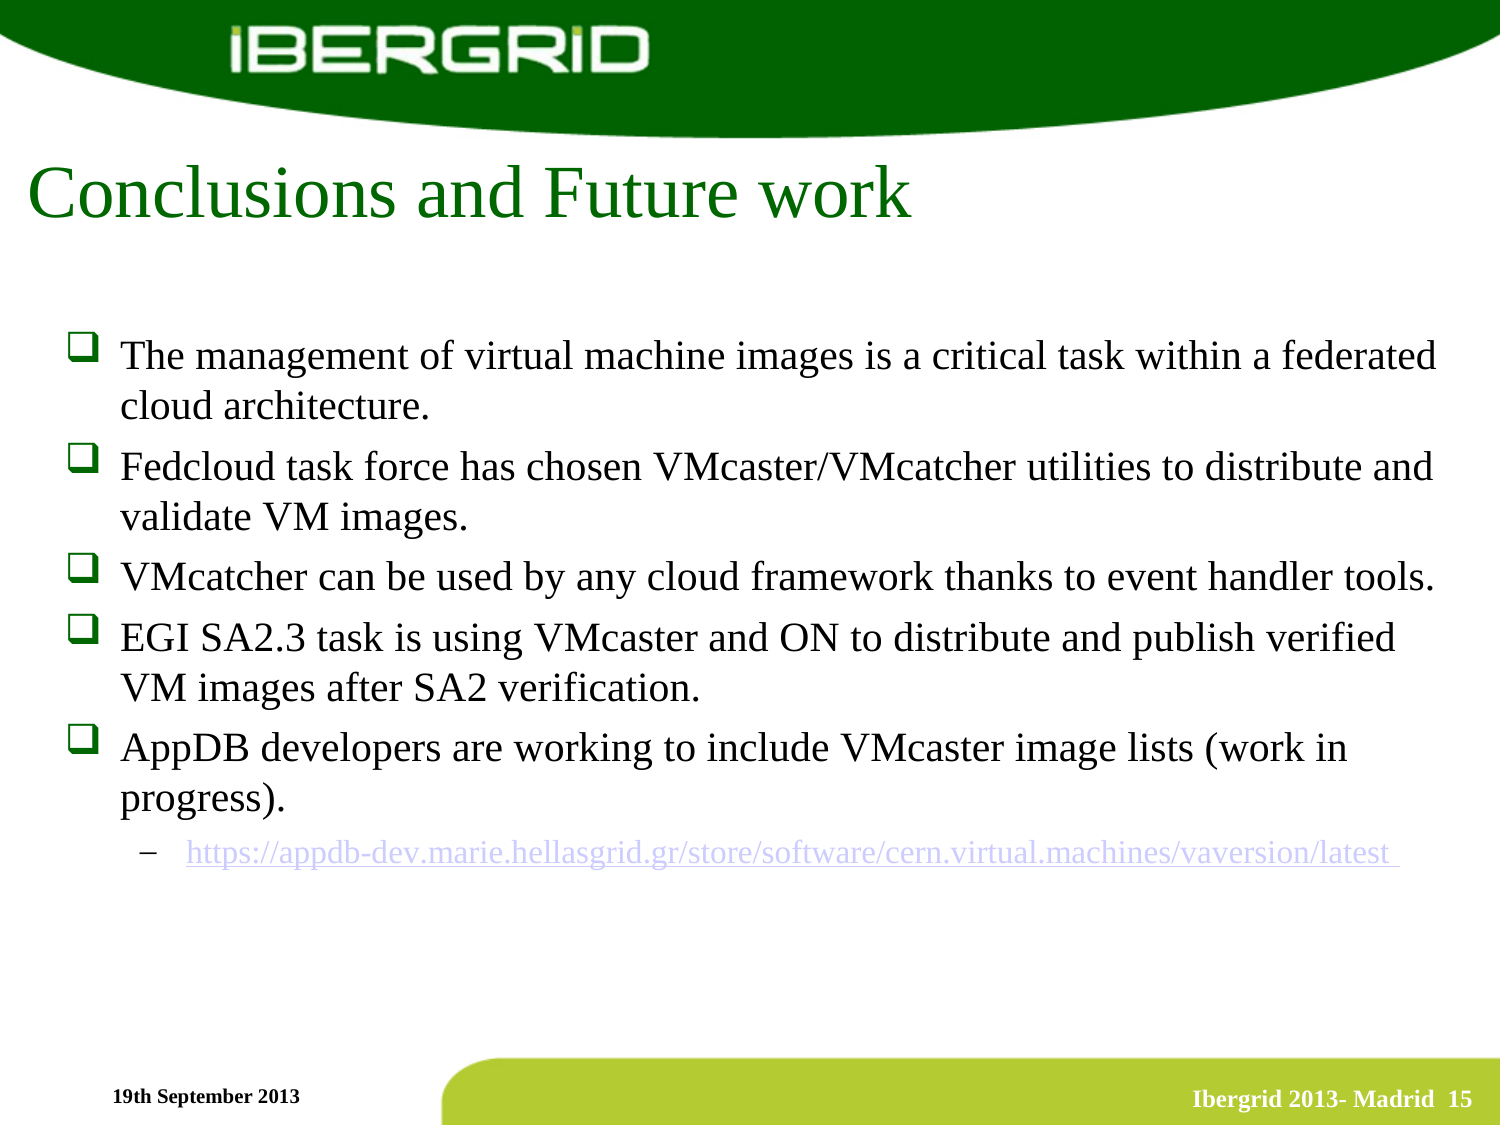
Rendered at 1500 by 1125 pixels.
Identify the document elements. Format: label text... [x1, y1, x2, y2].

picture [0, 0, 1500, 1125]
text_box 19th September 2013 [49, 1074, 363, 1113]
text_box Conclusions and Future work [12, 134, 1288, 240]
text_box The management of virtual machine images is a critical task within a federated cloud architecture. Fedcloud task force has chosen VMcaster/VMcatcher utilities to distribute and validate VM images. VMcatcher can be used by any cloud framework thanks to event handler tools. EGI SA2.3 task is using VMcaster and ON to distribute and publish verified VM images after SA2 verification. AppDB developers are working to include VMcaster image lists (work in progress). https://appdb-dev.marie.hellasgrid.gr/store/software/cern.virtual.machines/vaversion/latest [50, 259, 1463, 1026]
text_box Ibergrid 2013- Madrid <number> [1125, 1074, 1488, 1125]
